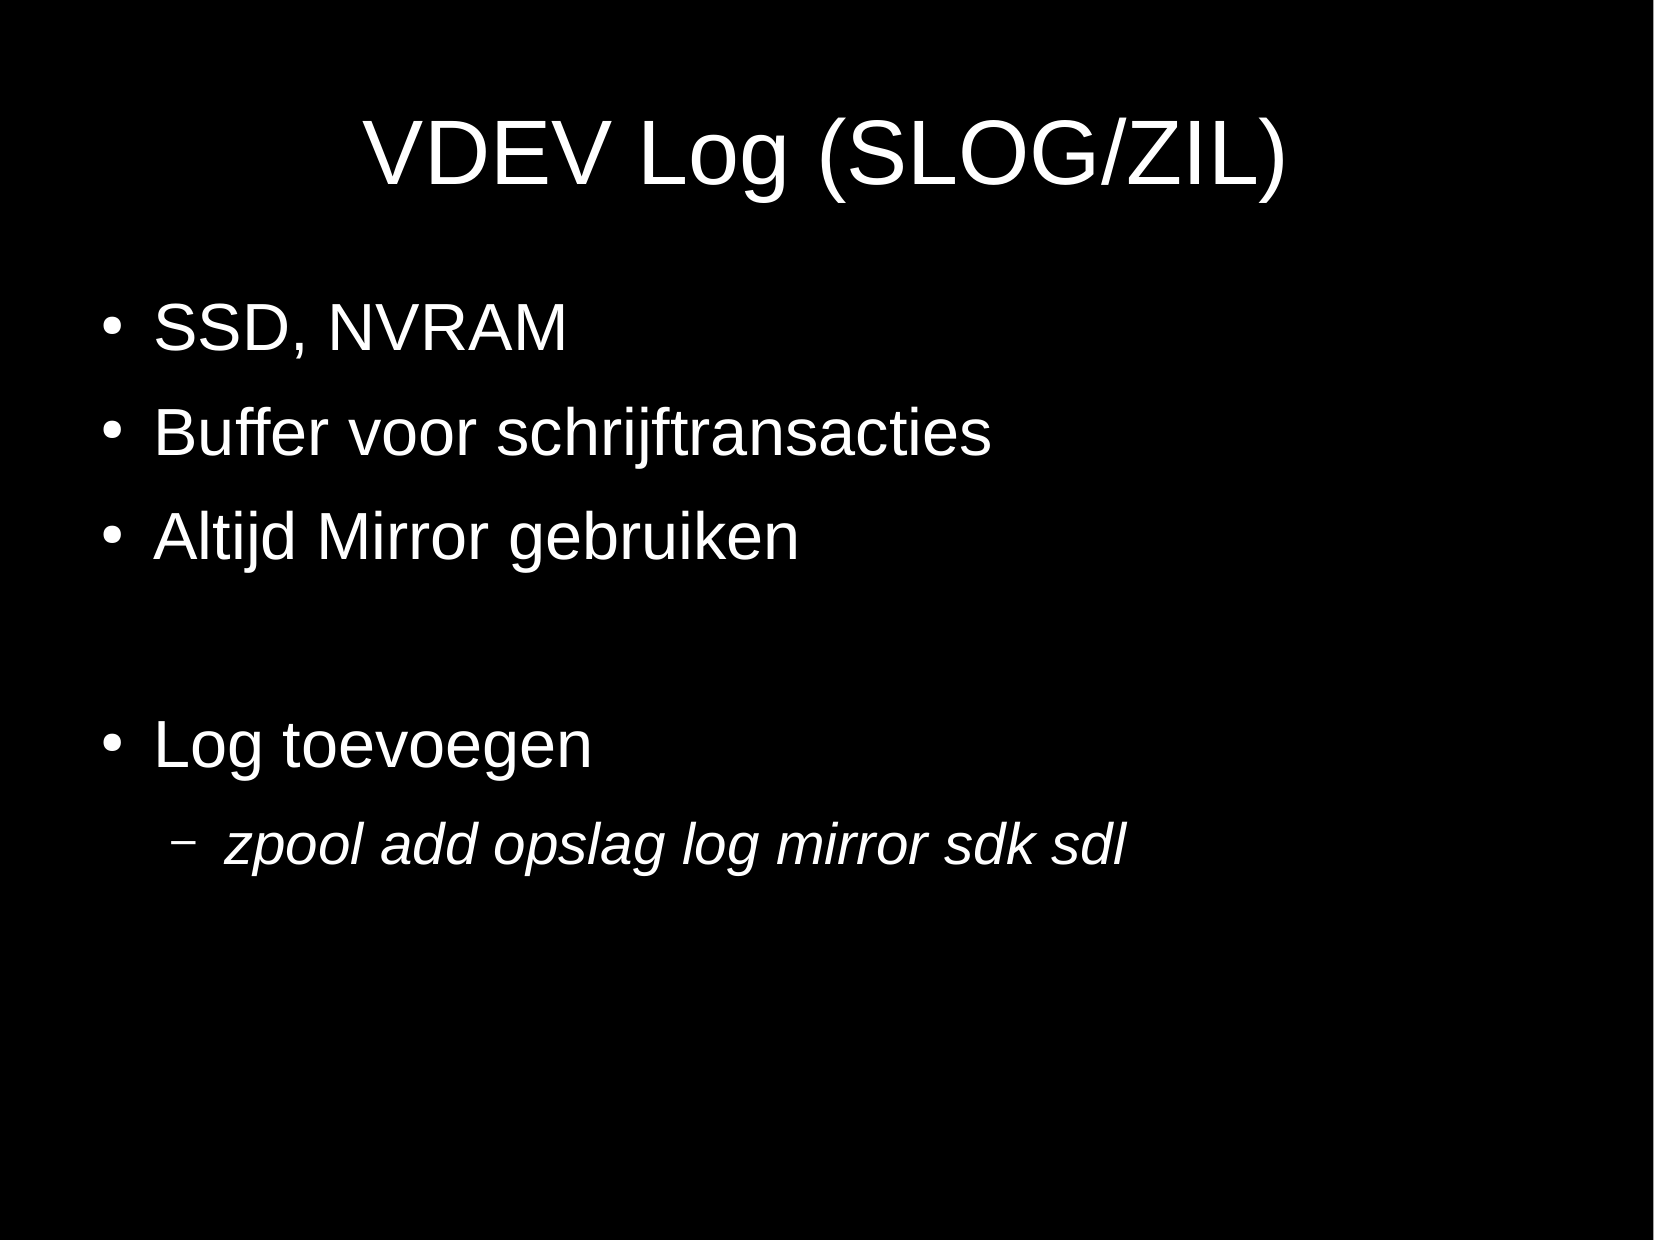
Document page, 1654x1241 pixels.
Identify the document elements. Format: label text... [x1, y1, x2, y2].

title VDEV Log (SLOG/ZIL) [82, 49, 1571, 257]
list SSD, NVRAM Buffer voor schrijftransacties Altijd Mirror gebruiken Log toevoegen zpool add opslag log mirror sdk sdl [82, 290, 1571, 1010]
